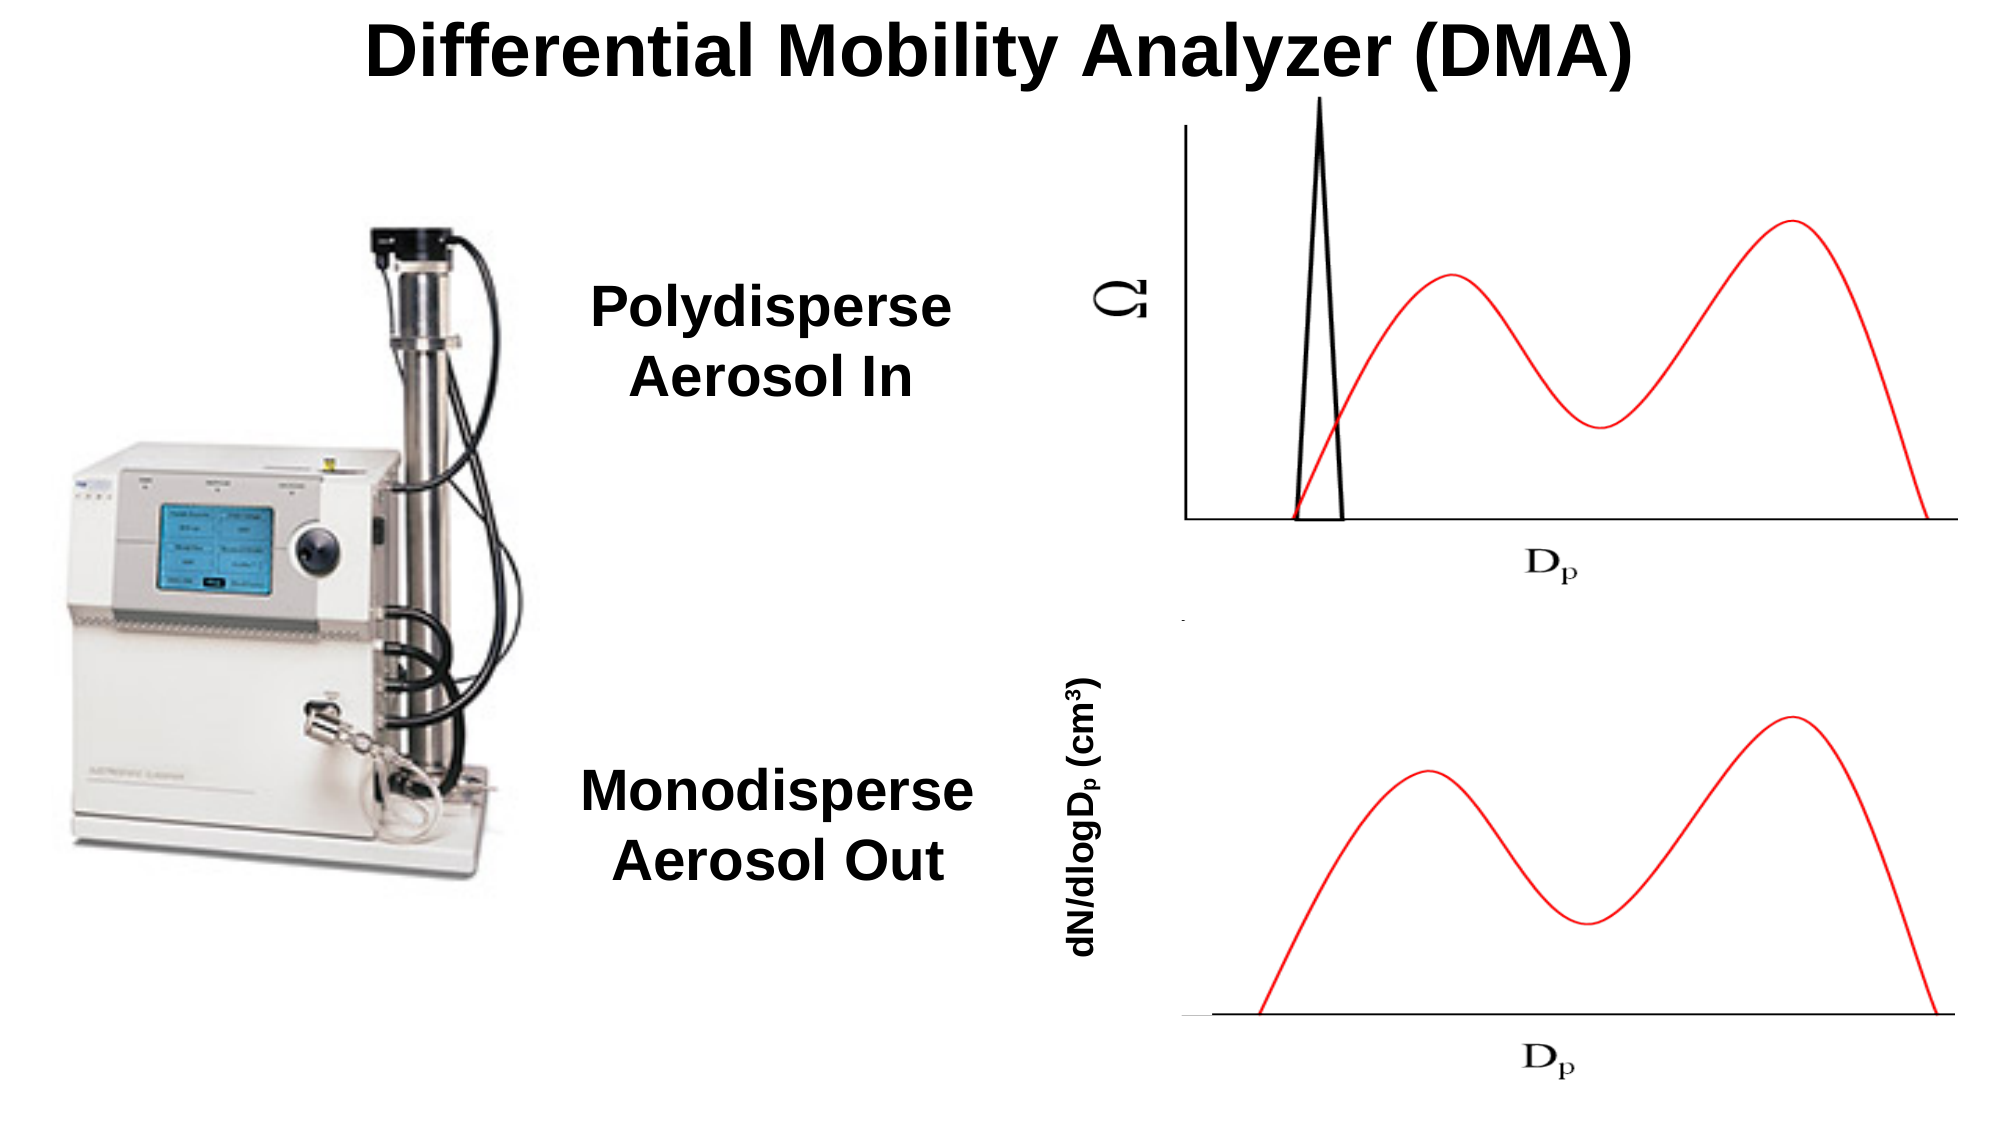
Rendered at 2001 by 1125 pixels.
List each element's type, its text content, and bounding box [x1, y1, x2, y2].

picture [1028, 620, 1955, 1102]
text_box Monodisperse Aerosol Out [565, 744, 1842, 1125]
picture [0, 154, 629, 901]
text_box dN/dlogDp (cm3) [1051, 620, 1213, 1016]
picture [1043, 96, 1958, 607]
text_box Polydisperse Aerosol In [629, 260, 1851, 744]
title Differential Mobility Analyzer (DMA) [0, 3, 2000, 99]
